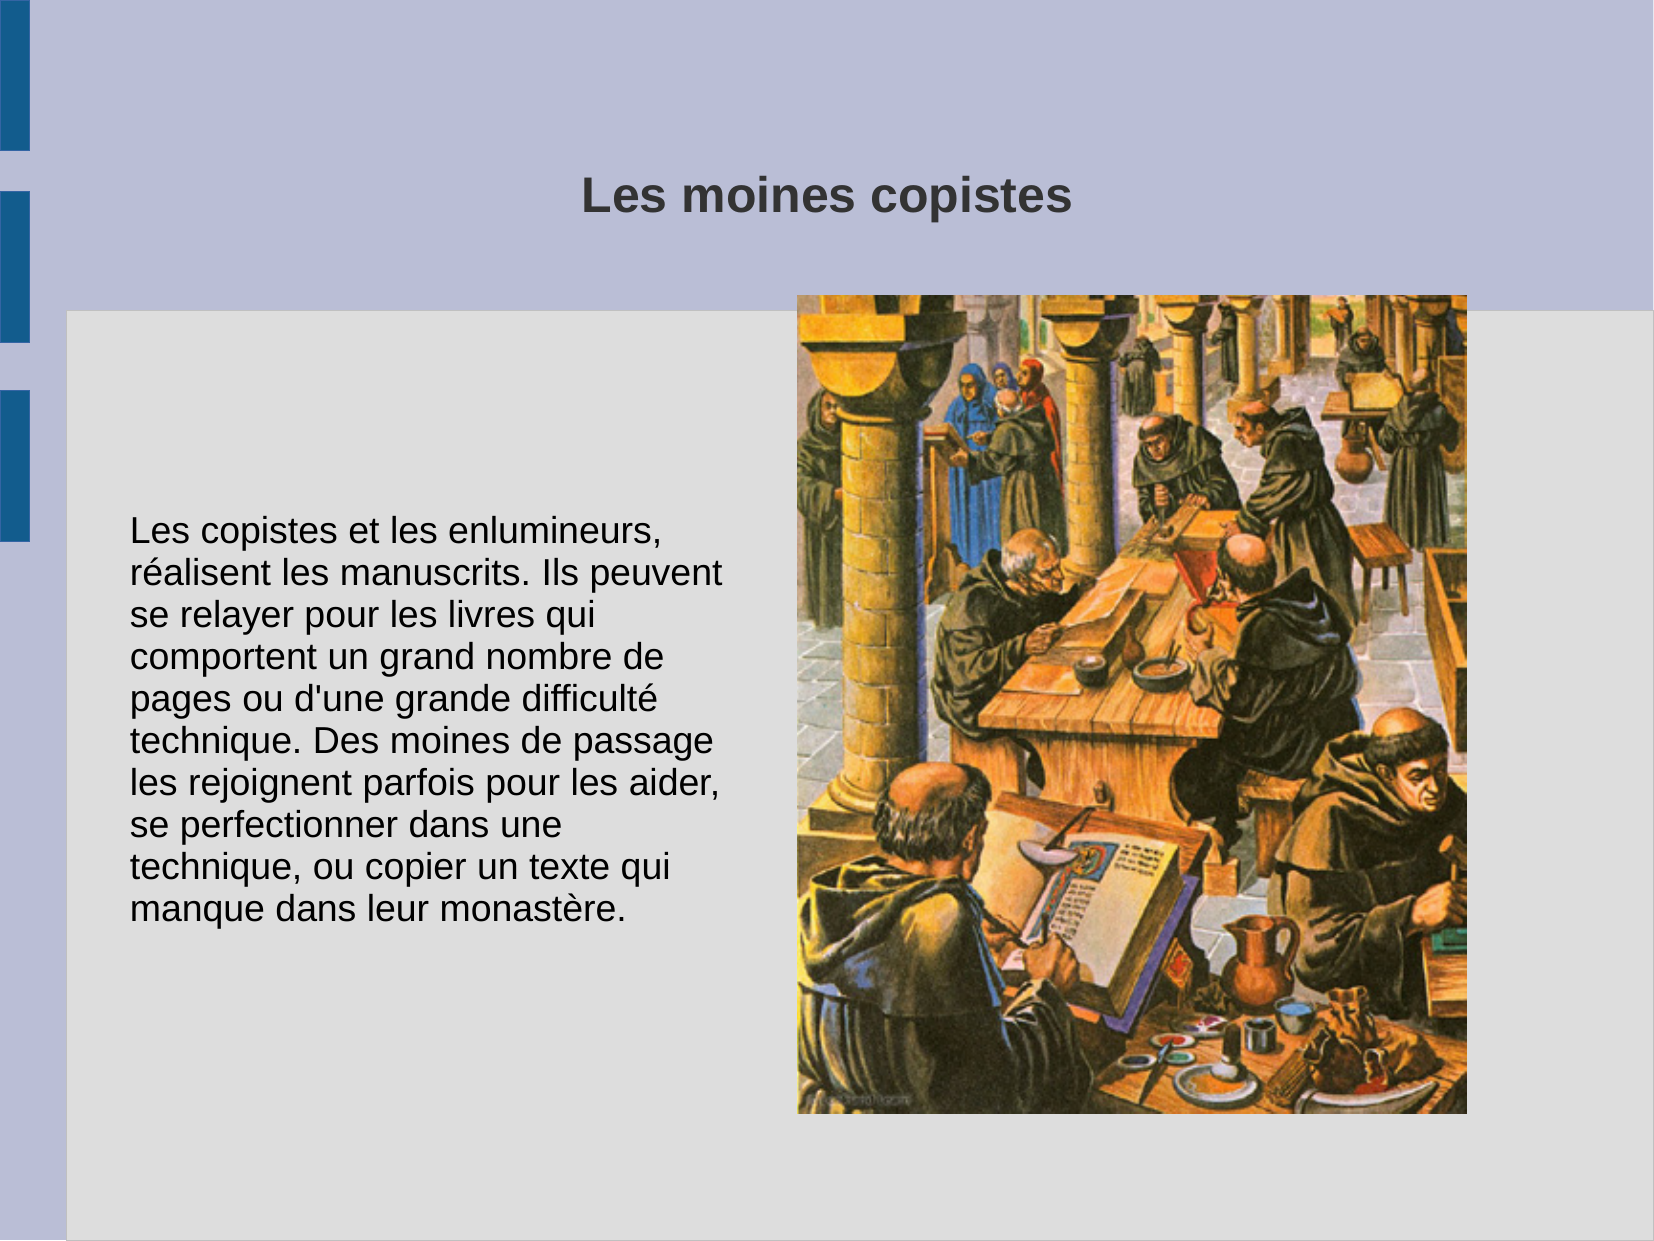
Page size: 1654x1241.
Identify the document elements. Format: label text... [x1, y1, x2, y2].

picture [797, 295, 1467, 1114]
text_box Les copistes et les enlumineurs, réalisent les manuscrits. Ils peuvent se relayer pour les livres qui comportent un grand nombre de pages ou d'une grande difficulté technique. Des moines de passage les rejoignent parfois pour les aider, se perfectionner dans une technique, ou copier un texte qui manque dans leur monastère. [115, 501, 739, 938]
title Les moines copistes [121, 91, 1534, 299]
